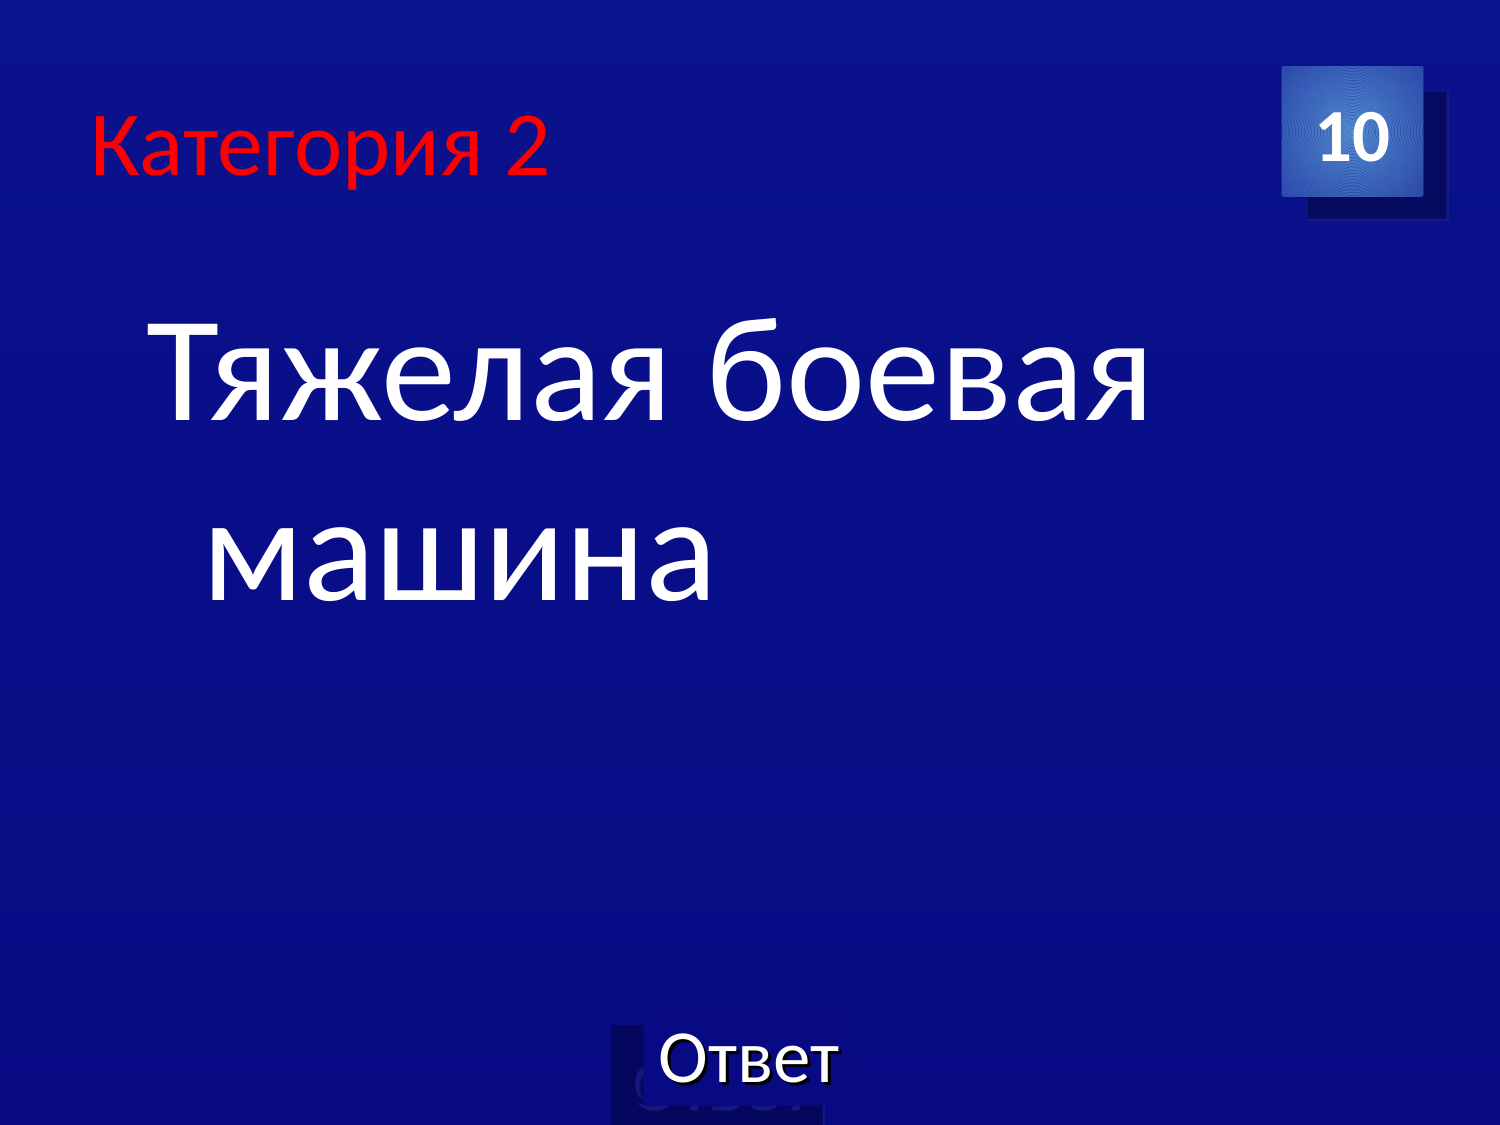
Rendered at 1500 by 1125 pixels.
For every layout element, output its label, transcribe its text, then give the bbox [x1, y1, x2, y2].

text_box 10 [1282, 66, 1423, 196]
list Тяжелая боевая машина [75, 262, 1436, 646]
title Категория 2 [75, 45, 1258, 233]
